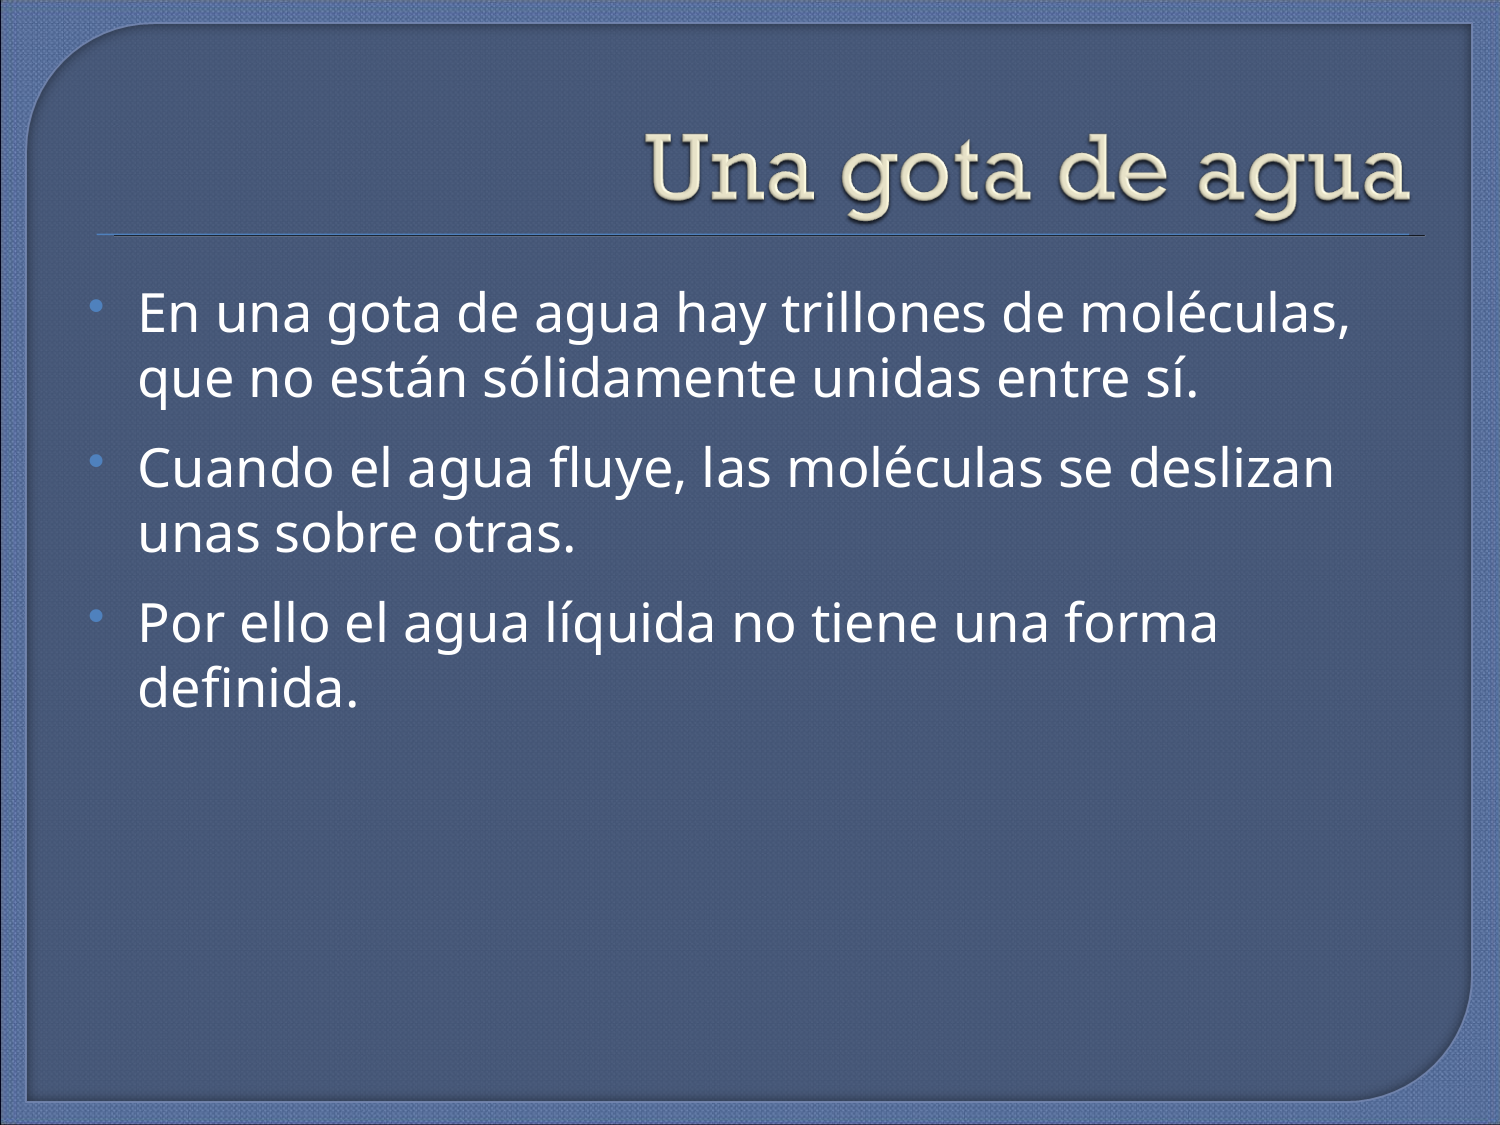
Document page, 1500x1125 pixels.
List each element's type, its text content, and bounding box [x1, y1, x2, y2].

text_box [73, 40, 1476, 233]
list En una gota de agua hay trillones de moléculas, que no están sólidamente unidas entre sí. Cuando el agua fluye, las moléculas se deslizan unas sobre otras. Por ello el agua líquida no tiene una forma definida. [75, 270, 1426, 1013]
picture [0, 0, 1500, 1125]
